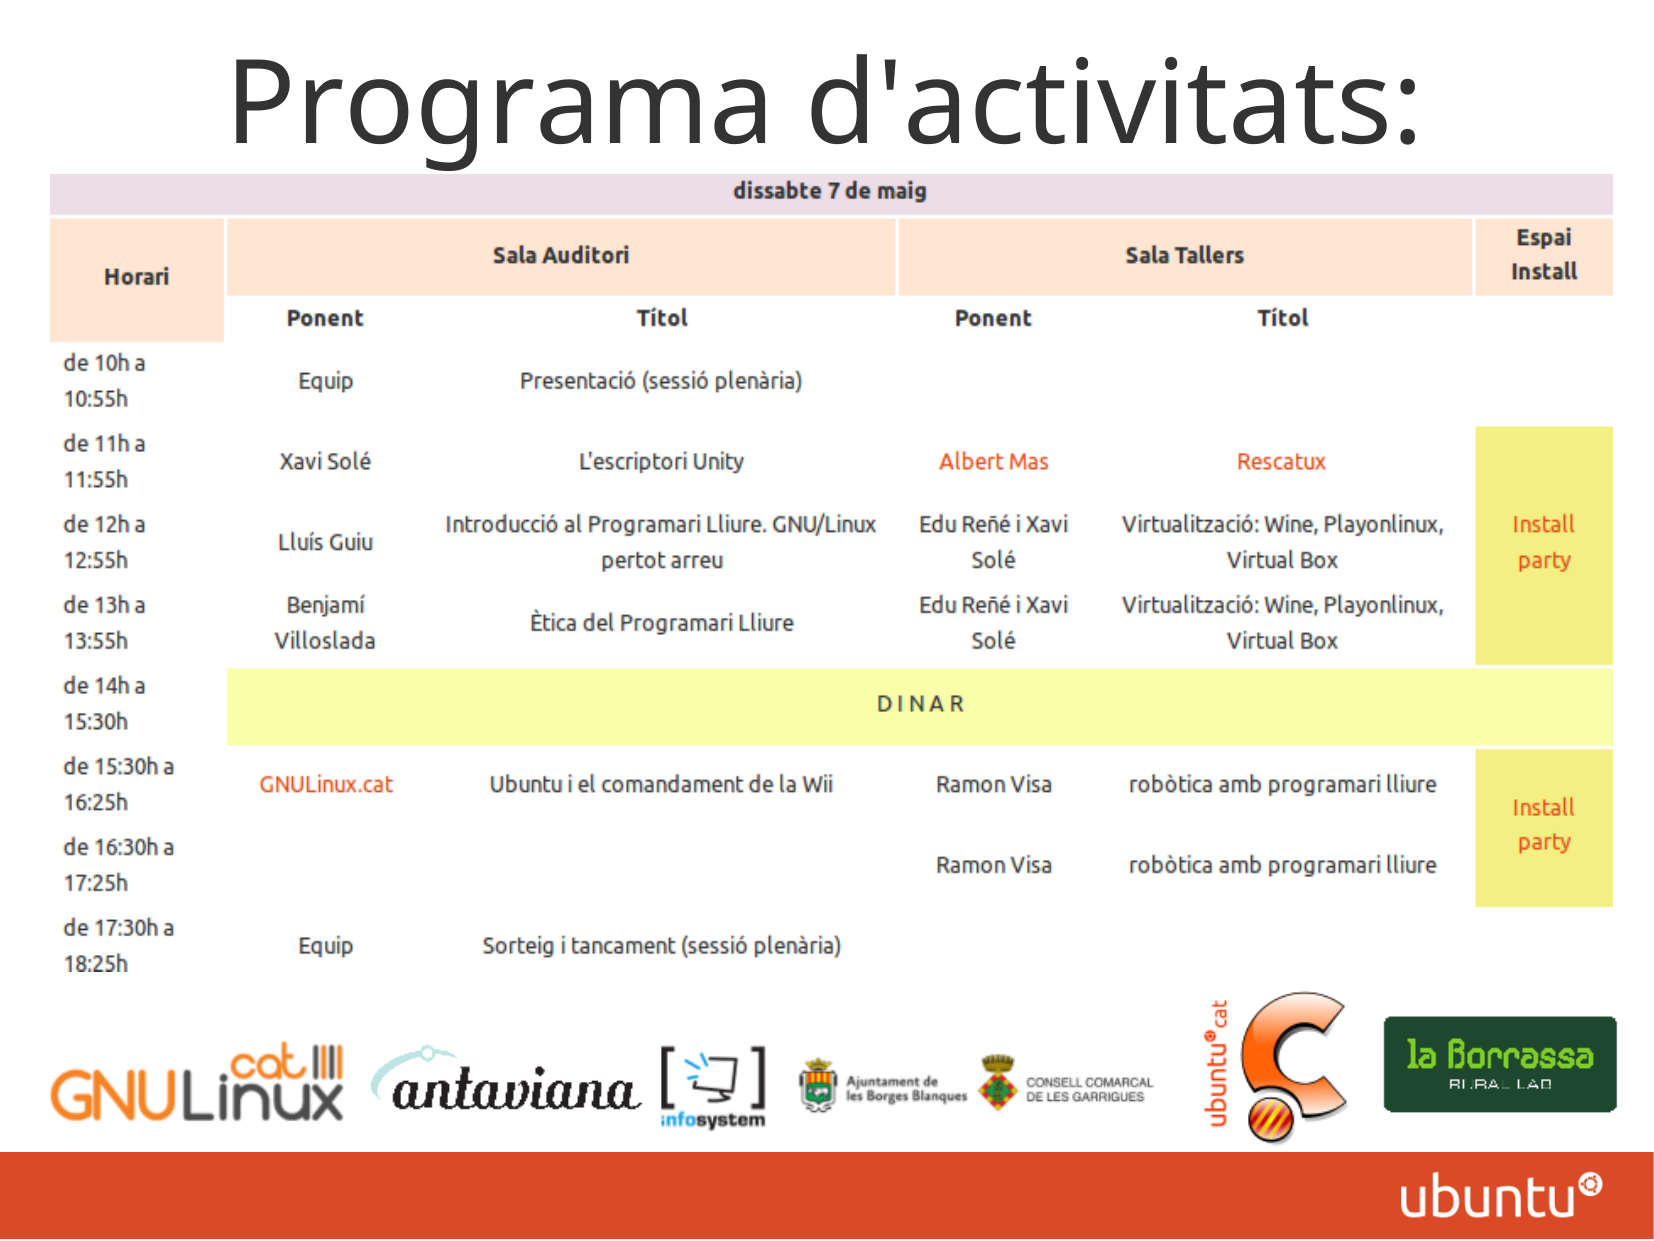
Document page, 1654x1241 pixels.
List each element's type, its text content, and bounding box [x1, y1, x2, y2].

picture [365, 1033, 778, 1134]
picture [1195, 974, 1359, 1151]
picture [46, 1033, 355, 1129]
picture [50, 174, 1613, 972]
picture [1378, 1009, 1625, 1123]
picture [0, 1152, 1654, 1239]
title Programa d'activitats: [55, 34, 1595, 174]
picture [793, 1045, 1159, 1123]
